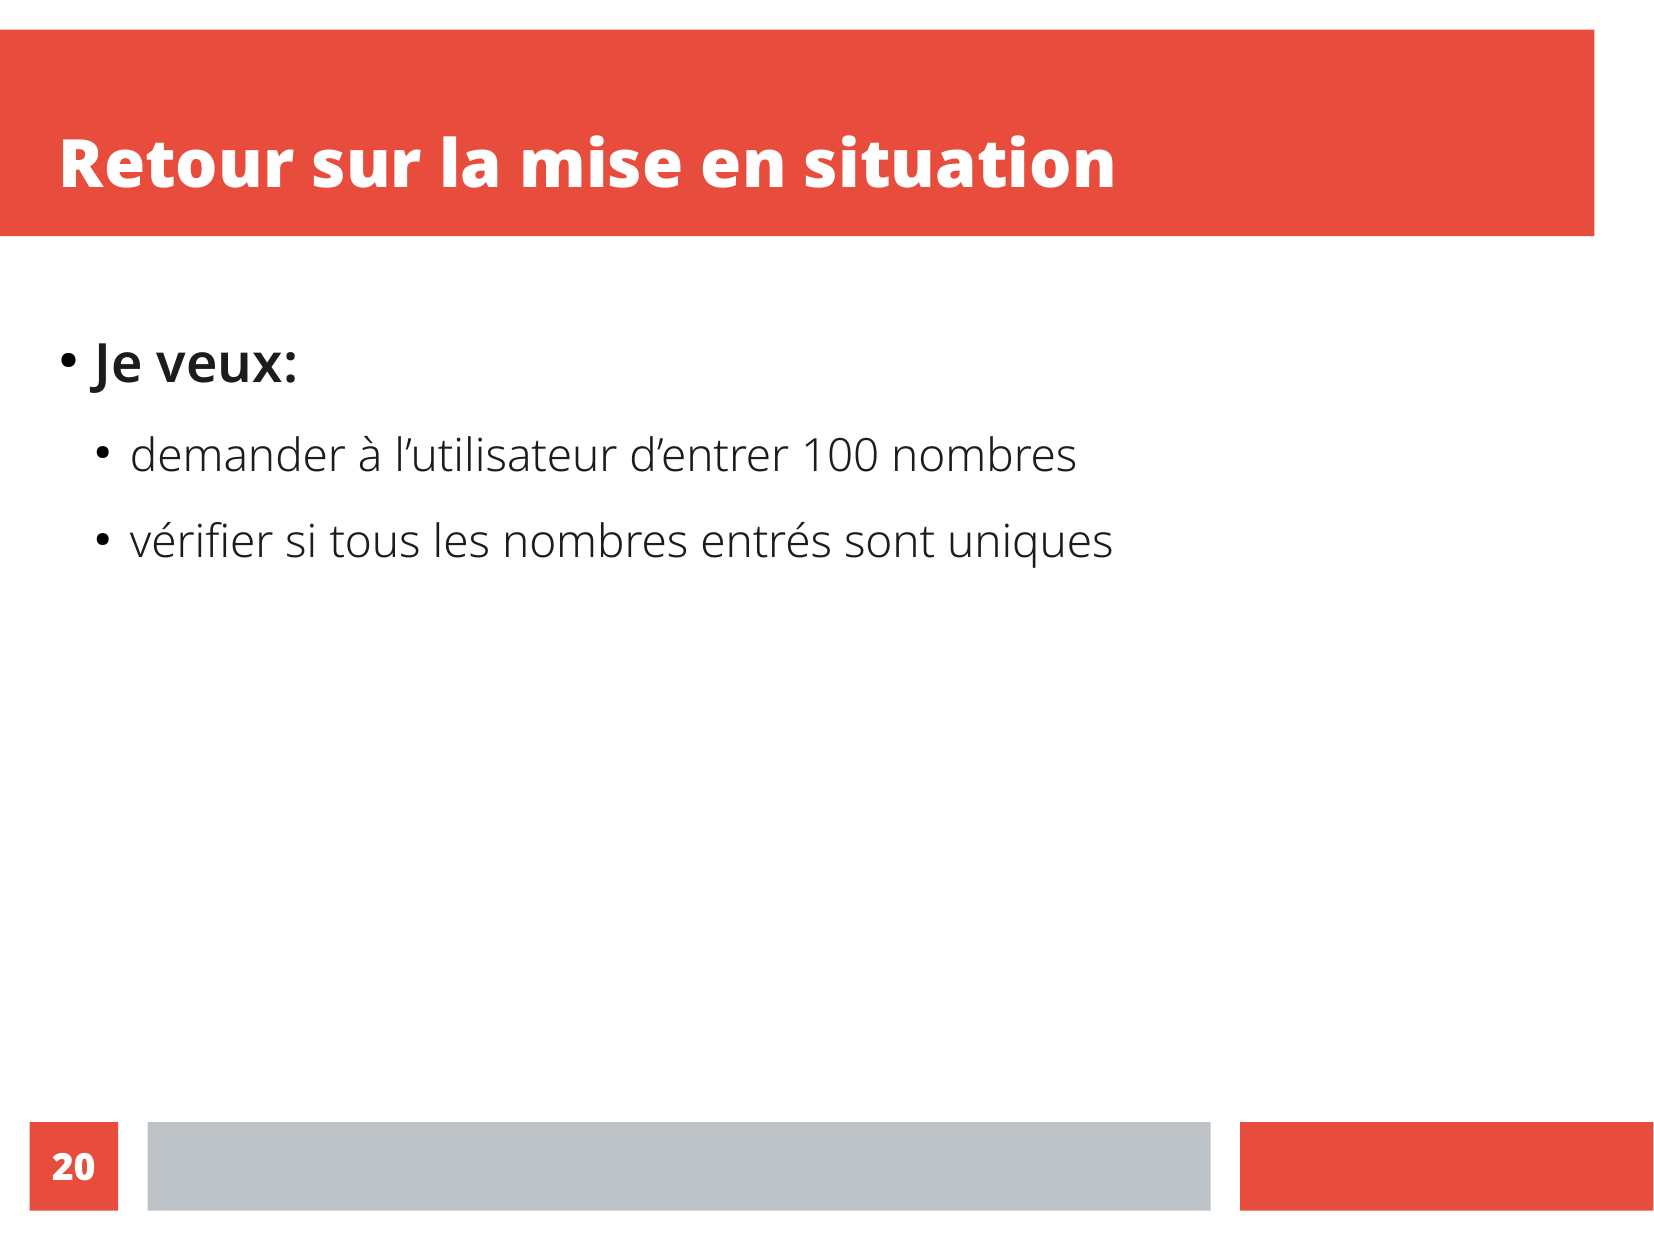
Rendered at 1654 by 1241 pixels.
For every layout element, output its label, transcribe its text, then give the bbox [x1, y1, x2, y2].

title Retour sur la mise en situation [59, 59, 1595, 207]
list Je veux: demander à l’utilisateur d’entrer 100 nombres vérifier si tous les nombres entrés sont uniques [59, 324, 1565, 1093]
